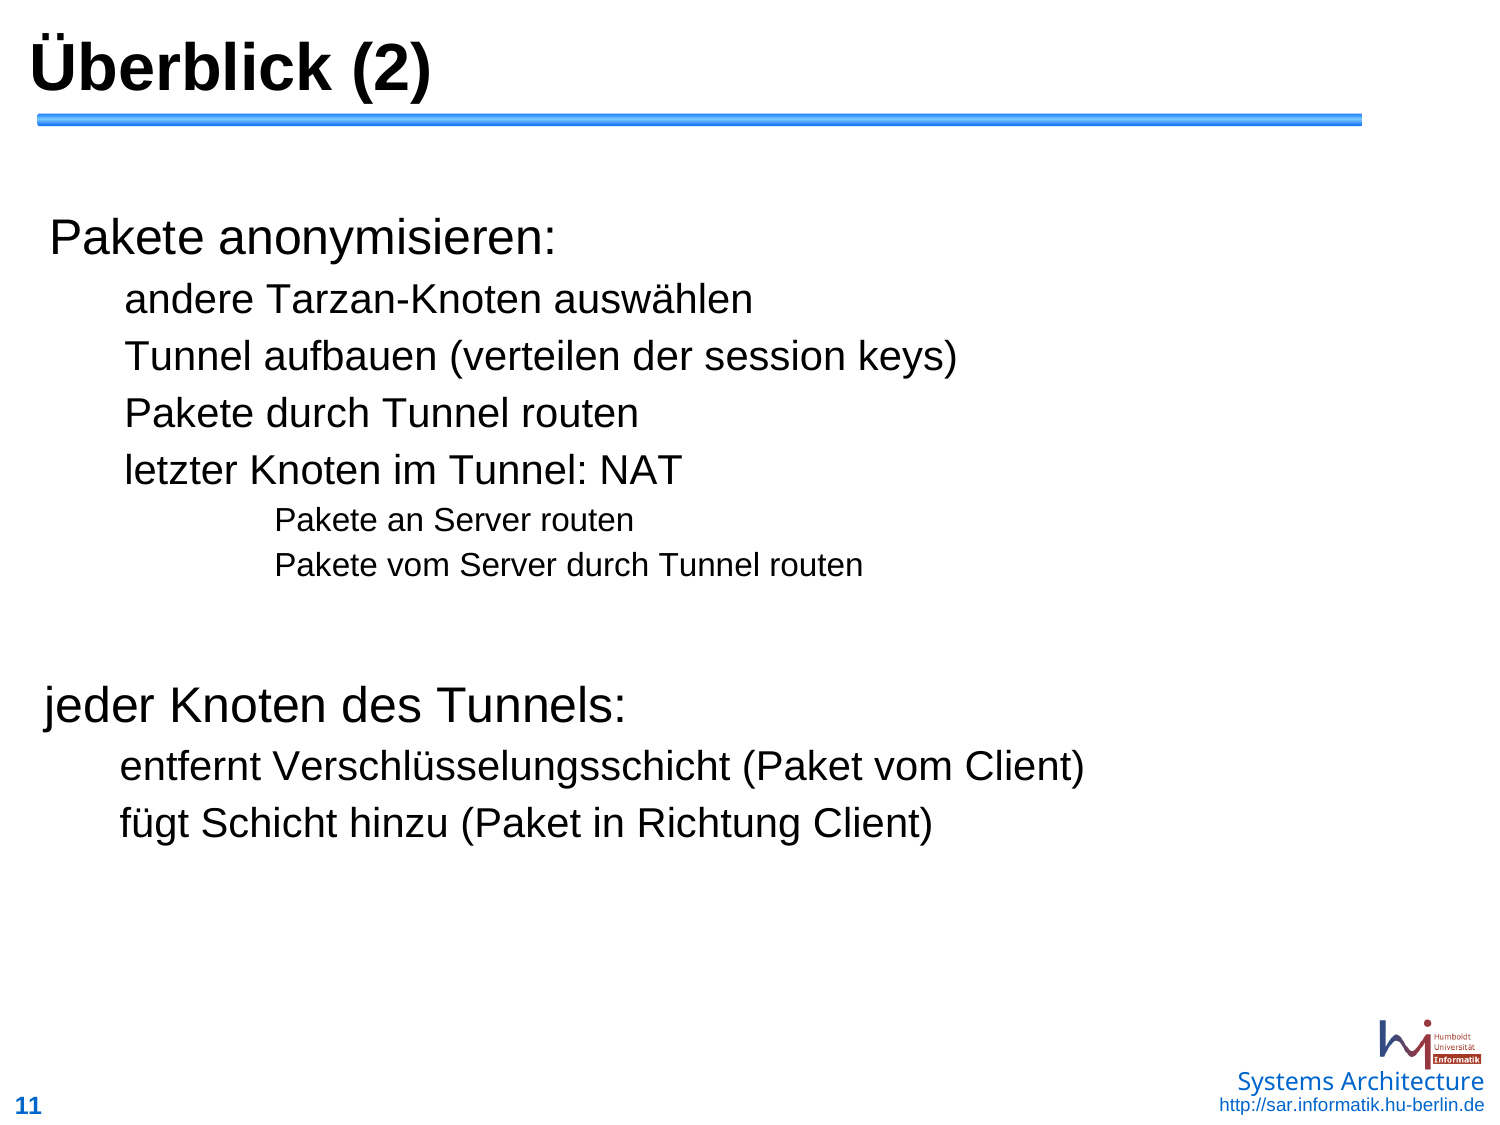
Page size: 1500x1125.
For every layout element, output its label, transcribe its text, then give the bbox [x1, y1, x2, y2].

list jeder Knoten des Tunnels: entfernt Verschlüsselungsschicht (Paket vom Client) fügt Schicht hinzu (Paket in Richtung Client) [29, 641, 1447, 828]
list Pakete anonymisieren: andere Tarzan-Knoten auswählen Tunnel aufbauen (verteilen der session keys) Pakete durch Tunnel routen letzter Knoten im Tunnel: NAT Pakete an Server routen Pakete vom Server durch Tunnel routen [34, 174, 1452, 566]
picture [1376, 1016, 1483, 1071]
title Überblick (2) [29, 19, 1500, 115]
